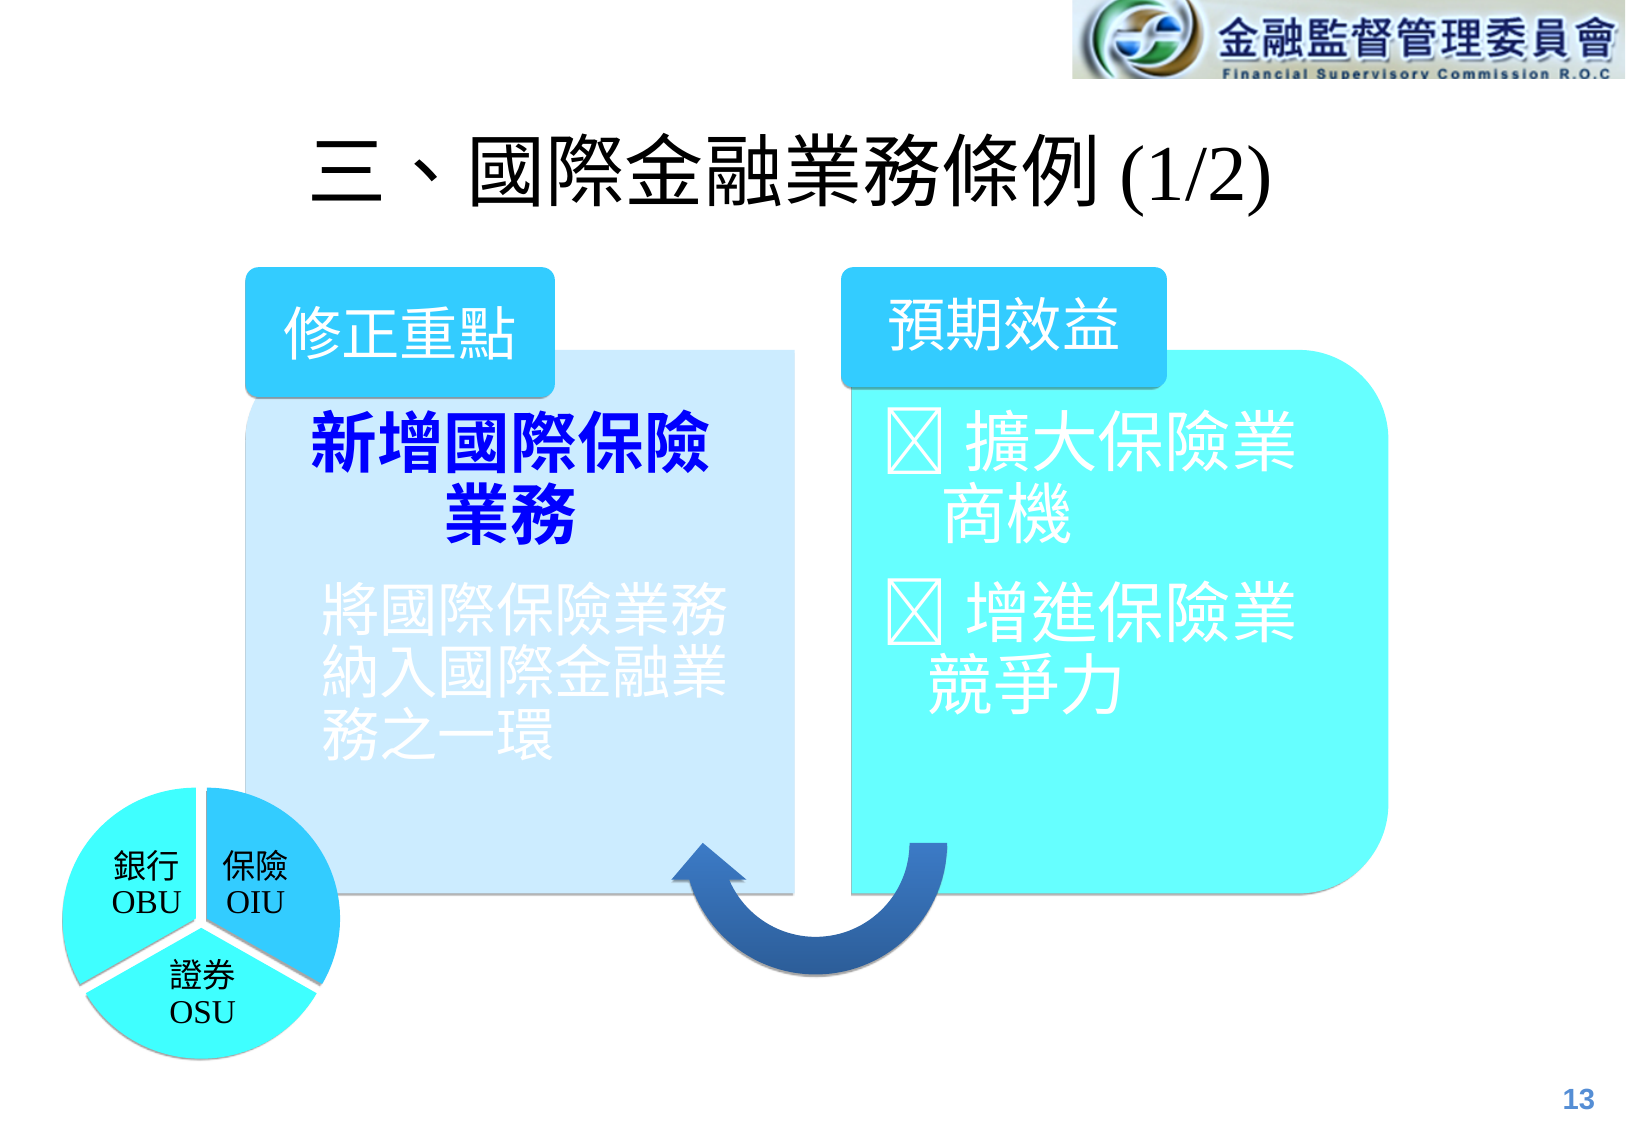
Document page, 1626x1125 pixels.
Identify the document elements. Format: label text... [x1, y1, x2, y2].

text_box 13 [1533, 1071, 1625, 1125]
text_box 證券 OSU [85, 927, 317, 1059]
text_box [245, 267, 555, 397]
text_box 新增國際保險 業務 將國際保險業務納入國際金融業務之一環 [245, 349, 795, 894]
text_box 三、國際金融業務條例(1/2) [293, 114, 1332, 224]
text_box 銀行 OBU [62, 787, 196, 984]
text_box 保險 OIU [206, 787, 341, 984]
text_box 預期效益 [845, 271, 1163, 384]
text_box 擴大保險業商機 增進保險業競爭力 [851, 349, 1389, 894]
text_box [841, 267, 1167, 388]
text_box 修正重點 [249, 271, 551, 393]
text_box [671, 842, 948, 975]
